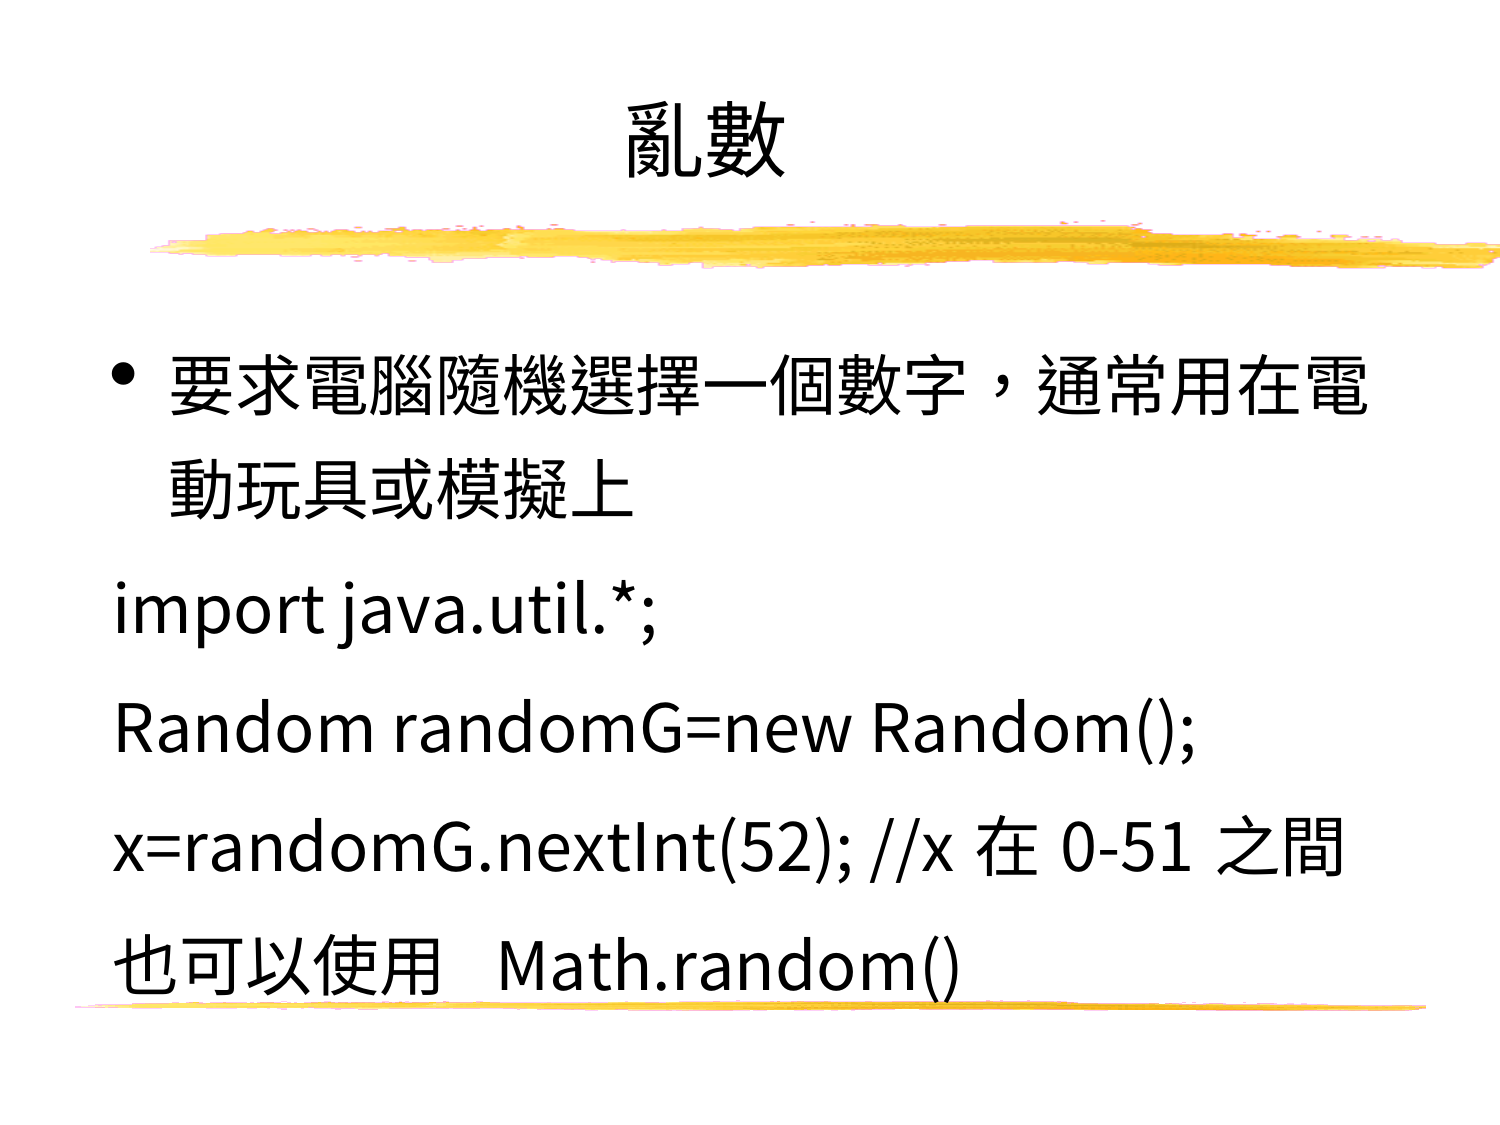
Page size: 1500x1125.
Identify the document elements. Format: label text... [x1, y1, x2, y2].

picture [1388, 999, 1426, 1013]
list 要求電腦隨機選擇一個數字，通常用在電動玩具或模擬上 import java.util.*; Random randomG=new Random(); x=randomG.nextInt(52); //x在0-51之間 也可以使用 Math.random() 參考demo9a [112, 324, 1388, 1098]
title 亂數 [66, 35, 1342, 226]
picture [150, 215, 1500, 279]
picture [75, 999, 112, 1013]
